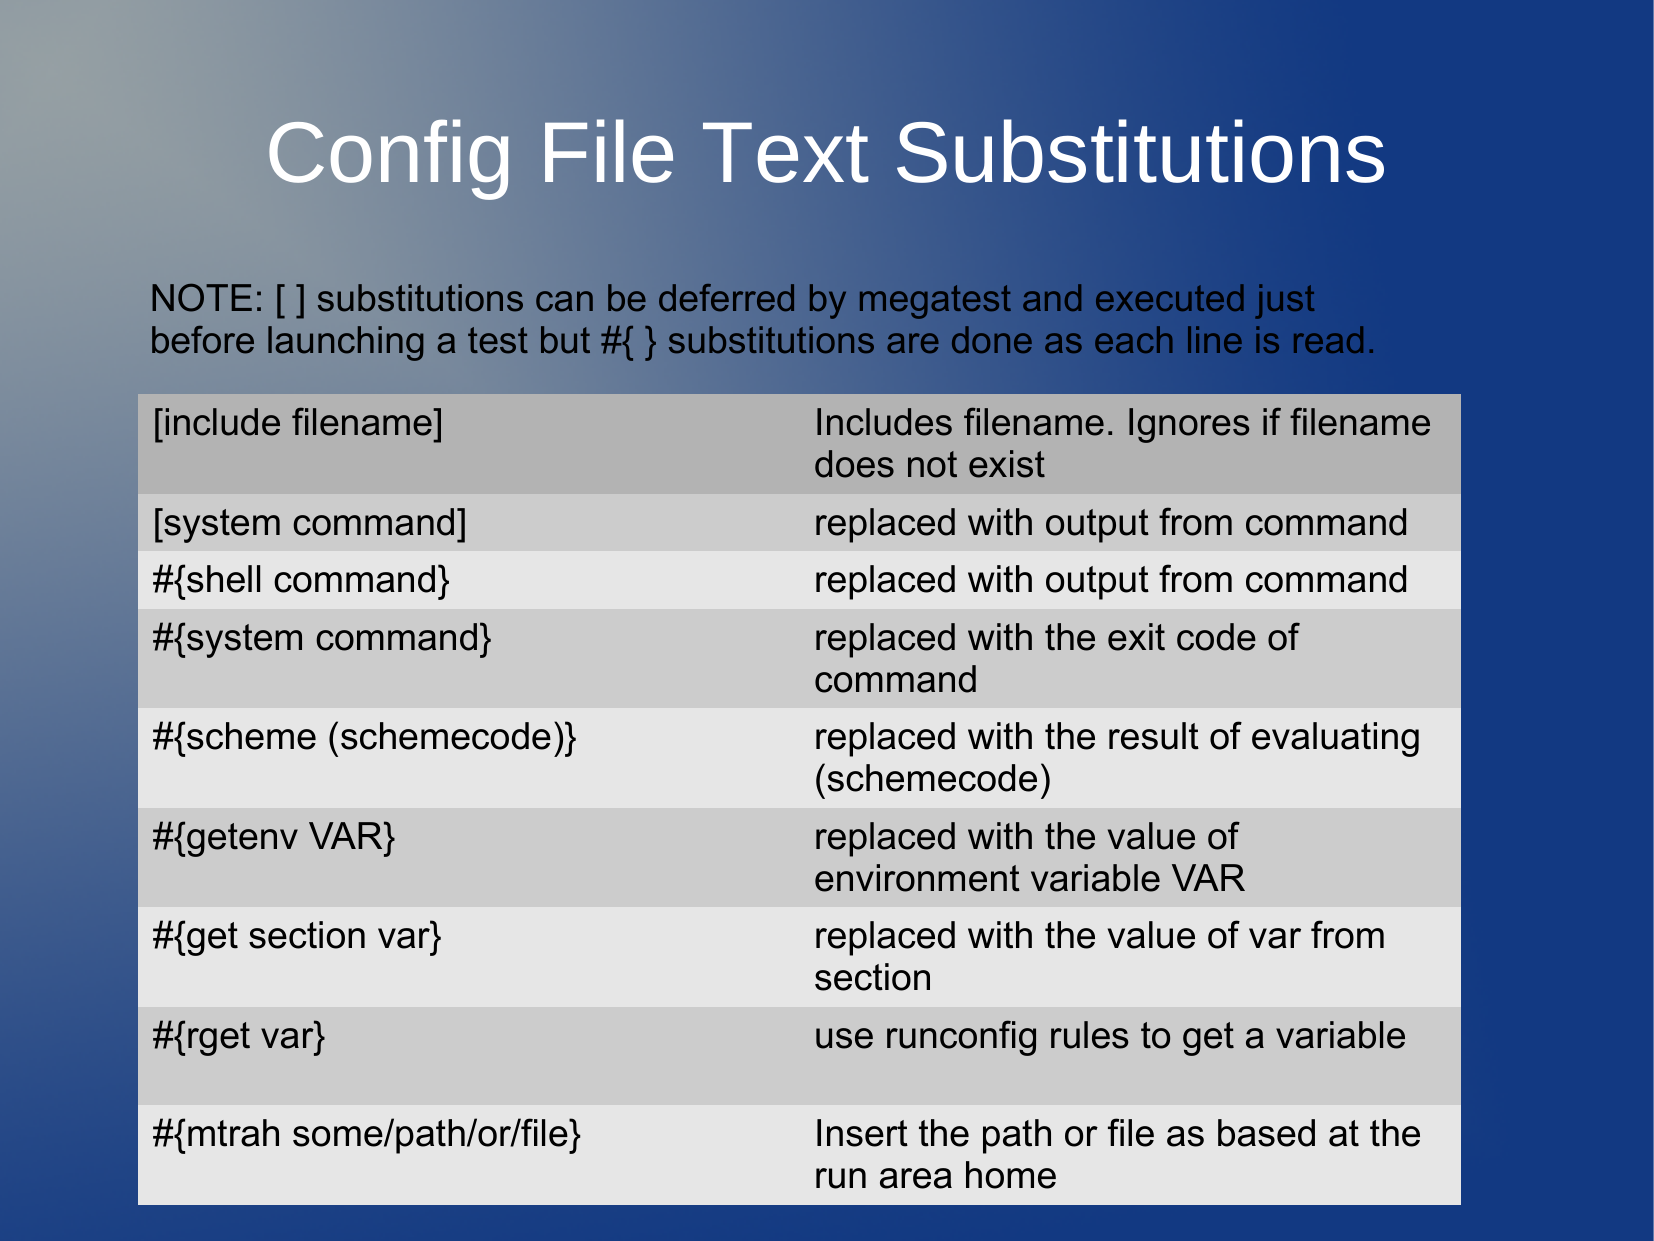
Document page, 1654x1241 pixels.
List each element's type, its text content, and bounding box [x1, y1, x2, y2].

table_cell #{rget var} [138, 1007, 799, 1105]
table_cell #{scheme (schemecode)} [138, 708, 799, 808]
table_cell replaced with output from command [799, 494, 1461, 551]
picture [0, 0, 1654, 1241]
table_cell [system command] [138, 494, 799, 551]
table_header Includes filename. Ignores if filename does not exist [799, 394, 1461, 494]
title Config File Text Substitutions [82, 49, 1571, 257]
table_cell #{system command} [138, 609, 799, 708]
table_cell replaced with the result of evaluating (schemecode) [799, 708, 1461, 808]
table_cell use runconfig rules to get a variable [799, 1007, 1461, 1105]
table_cell replaced with the exit code of command [799, 609, 1461, 708]
table_cell replaced with output from command [799, 551, 1461, 609]
table_cell replaced with the value of environment variable VAR [799, 808, 1461, 907]
table_cell #{getenv VAR} [138, 808, 799, 907]
table_cell replaced with the value of var from section [799, 907, 1461, 1007]
table_cell #{shell command} [138, 551, 799, 609]
table_cell Insert the path or file as based at the run area home [799, 1105, 1461, 1205]
table_header [include filename] [138, 394, 799, 494]
table_cell #{mtrah some/path/or/file} [138, 1105, 799, 1205]
text_box NOTE: [ ] substitutions can be deferred by megatest and executed just before launching a test but #{ } substitutions are done as each line is read. [135, 270, 1441, 369]
text_box [412, 1071, 443, 1144]
table_cell #{get section var} [138, 907, 799, 1007]
